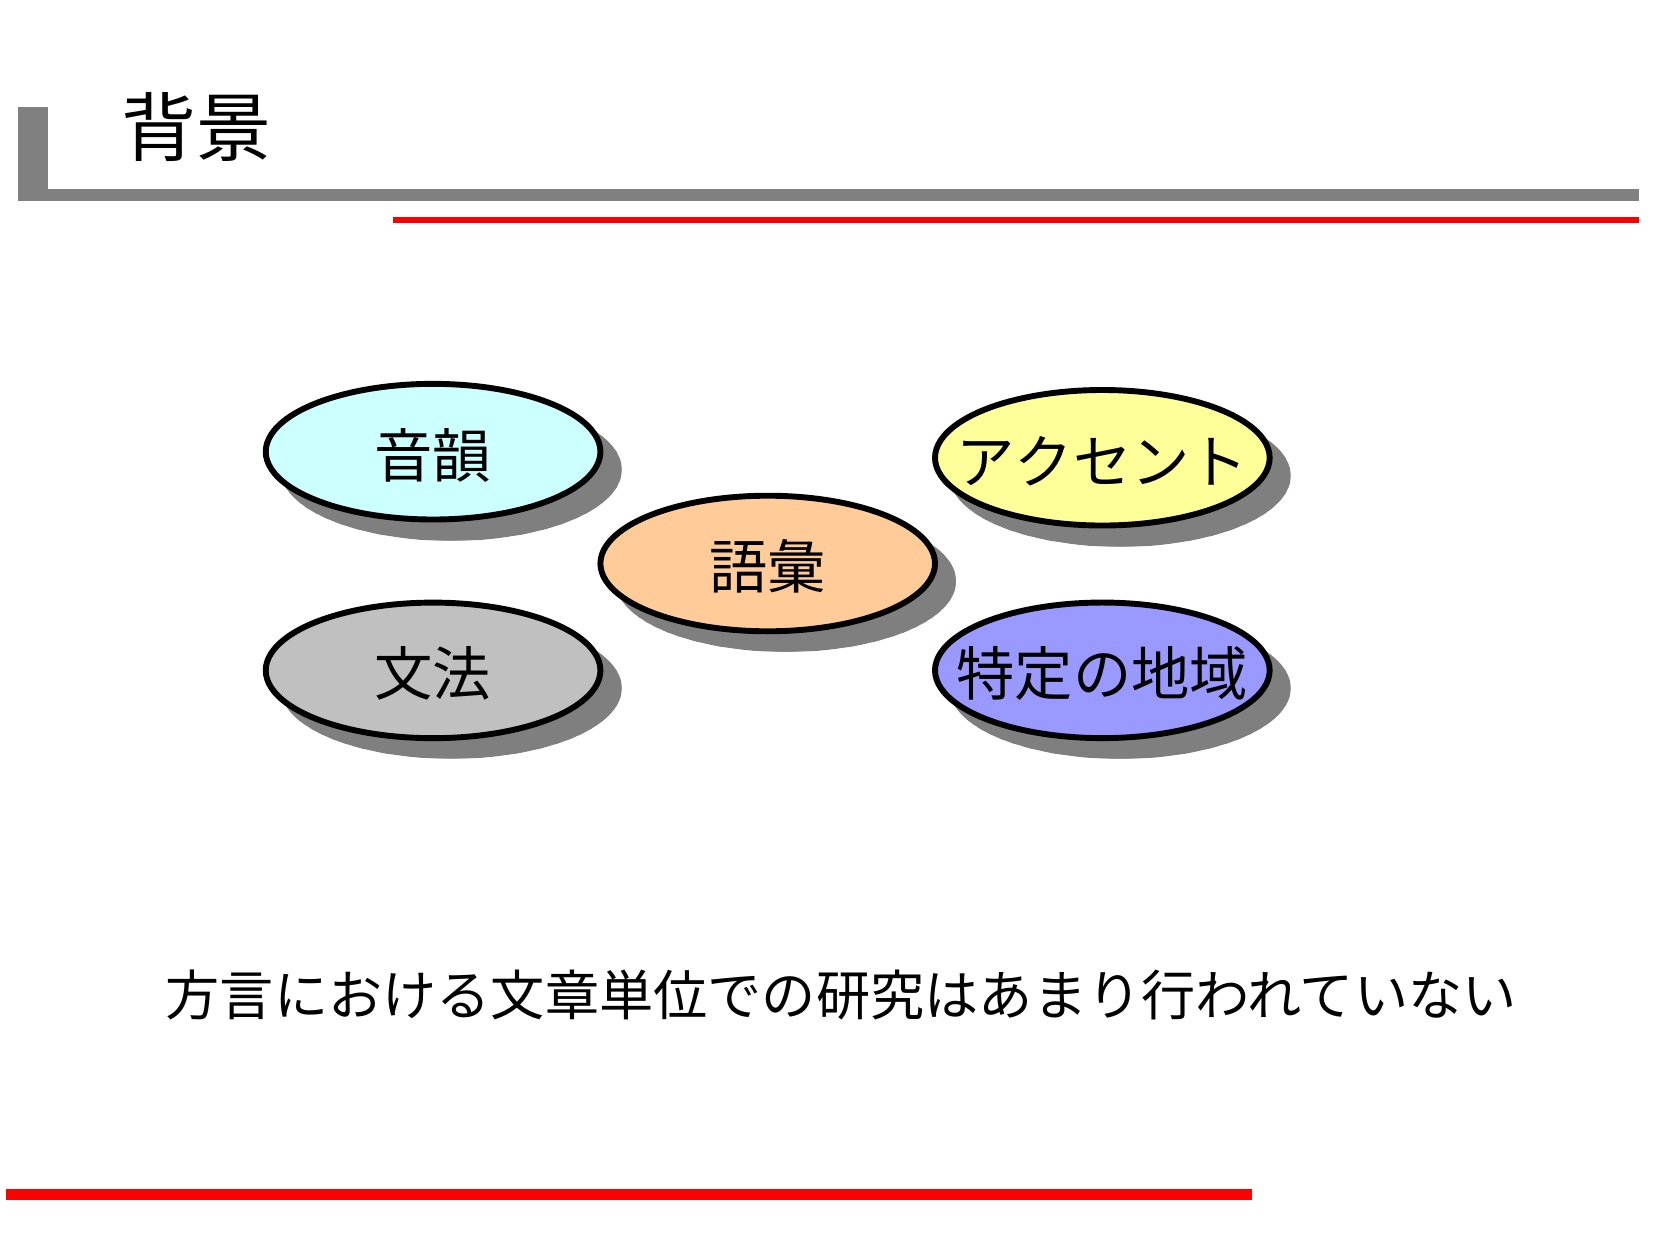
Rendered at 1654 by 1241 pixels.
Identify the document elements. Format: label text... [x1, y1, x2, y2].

text_box 特定の地域 [935, 602, 1270, 739]
text_box 音韻 [265, 383, 601, 520]
title 背景 [121, 18, 1534, 226]
text_box 方言における文章単位での研究はあまり行われていない [118, 944, 1565, 1064]
text_box 文法 [265, 602, 601, 739]
list [88, 295, 1565, 1182]
text_box 語彙 [600, 495, 936, 632]
text_box アクセント [935, 390, 1270, 526]
